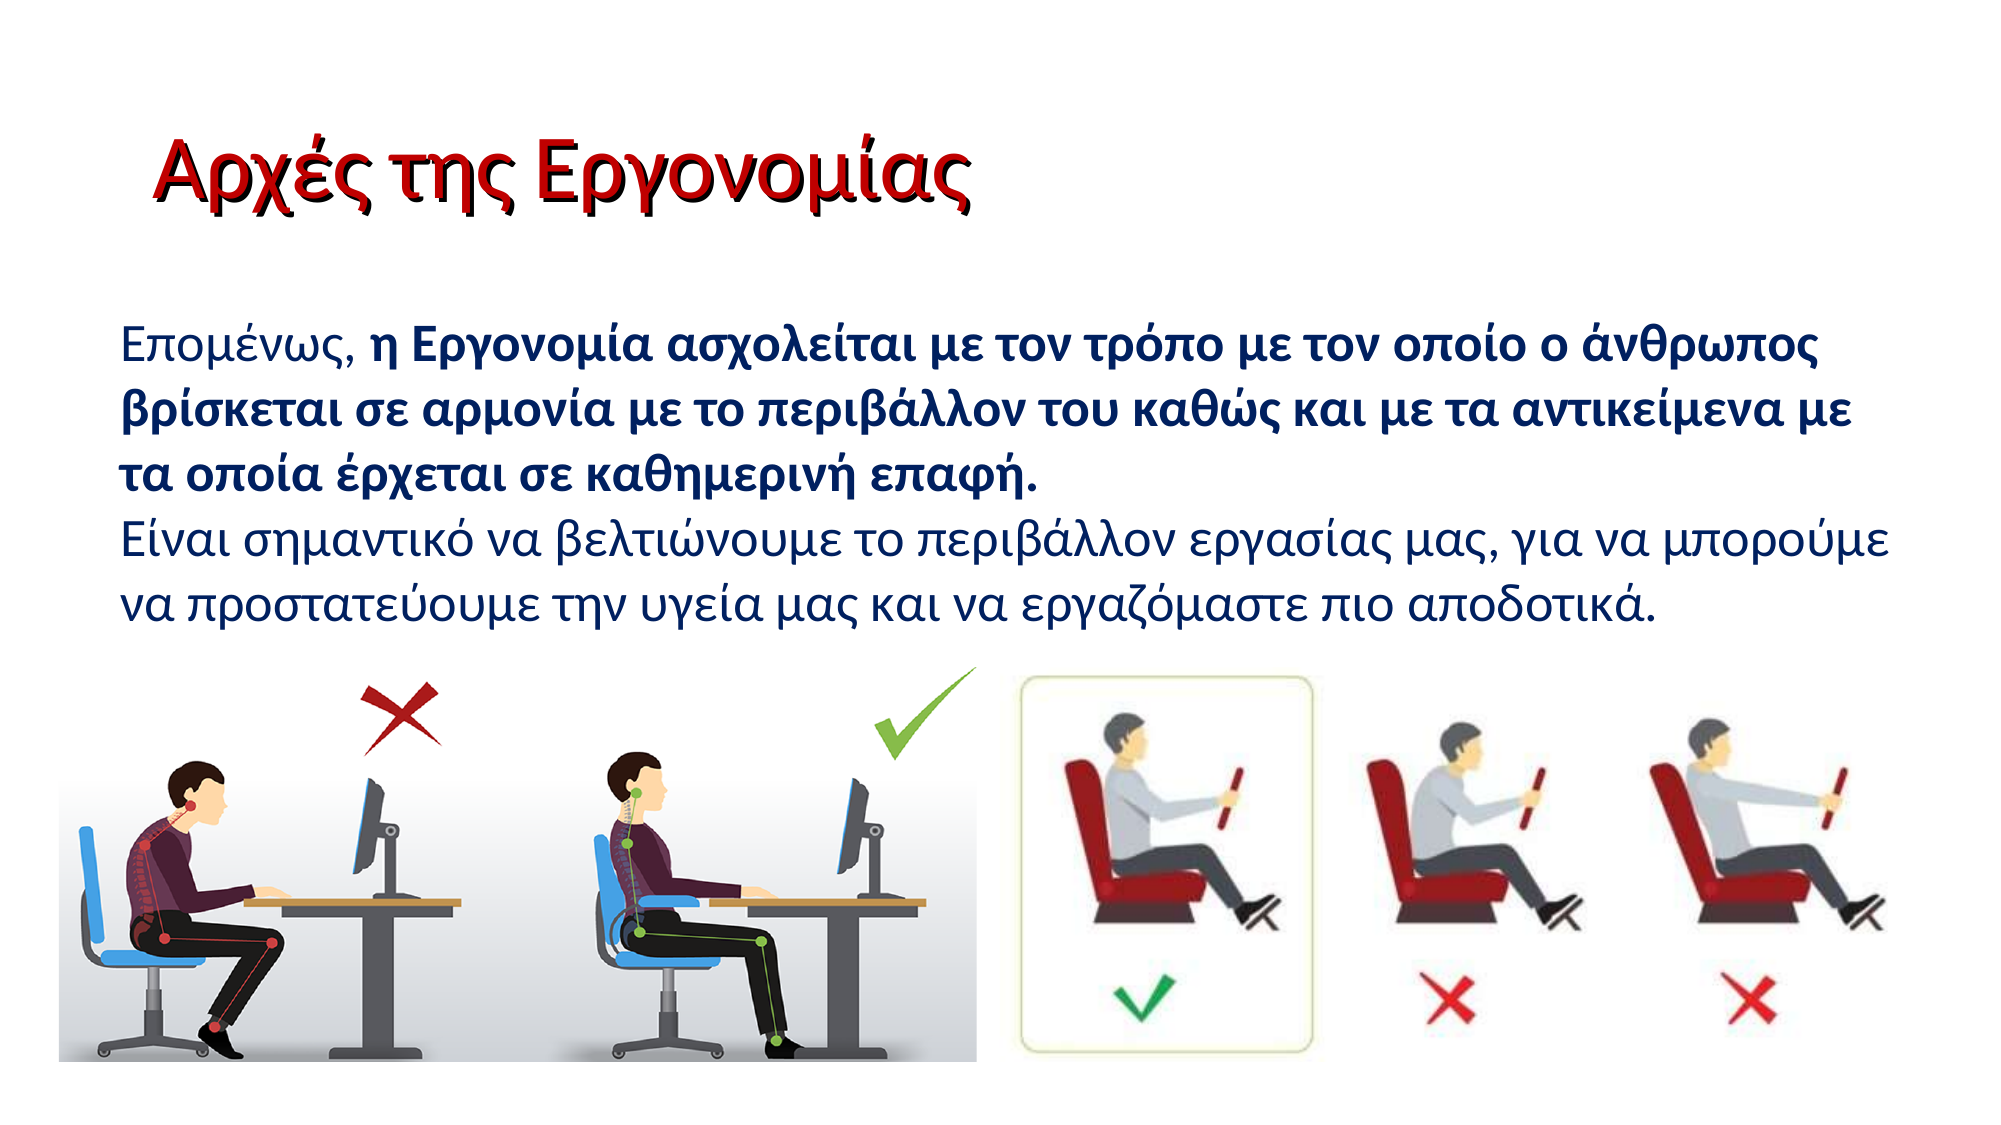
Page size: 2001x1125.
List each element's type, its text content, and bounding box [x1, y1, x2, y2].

title Αρχές της Εργονομίας [137, 59, 1863, 278]
picture [999, 667, 1938, 1062]
list Επομένως, η Εργονομία ασχολείται με τον τρόπο με τον οποίο ο άνθρωπος βρίσκεται σε αρμονία με το περιβάλλον του καθώς και με τα αντικείμενα με τα οποία έρχεται σε καθημερινή επαφή. Είναι σημαντικό να βελτιώνουμε το περιβάλλον εργασίας μας, για να μπορούμε να προστατεύουμε την υγεία μας και να εργαζόμαστε πιο αποδοτικά. [105, 299, 1933, 668]
picture [58, 667, 977, 1062]
